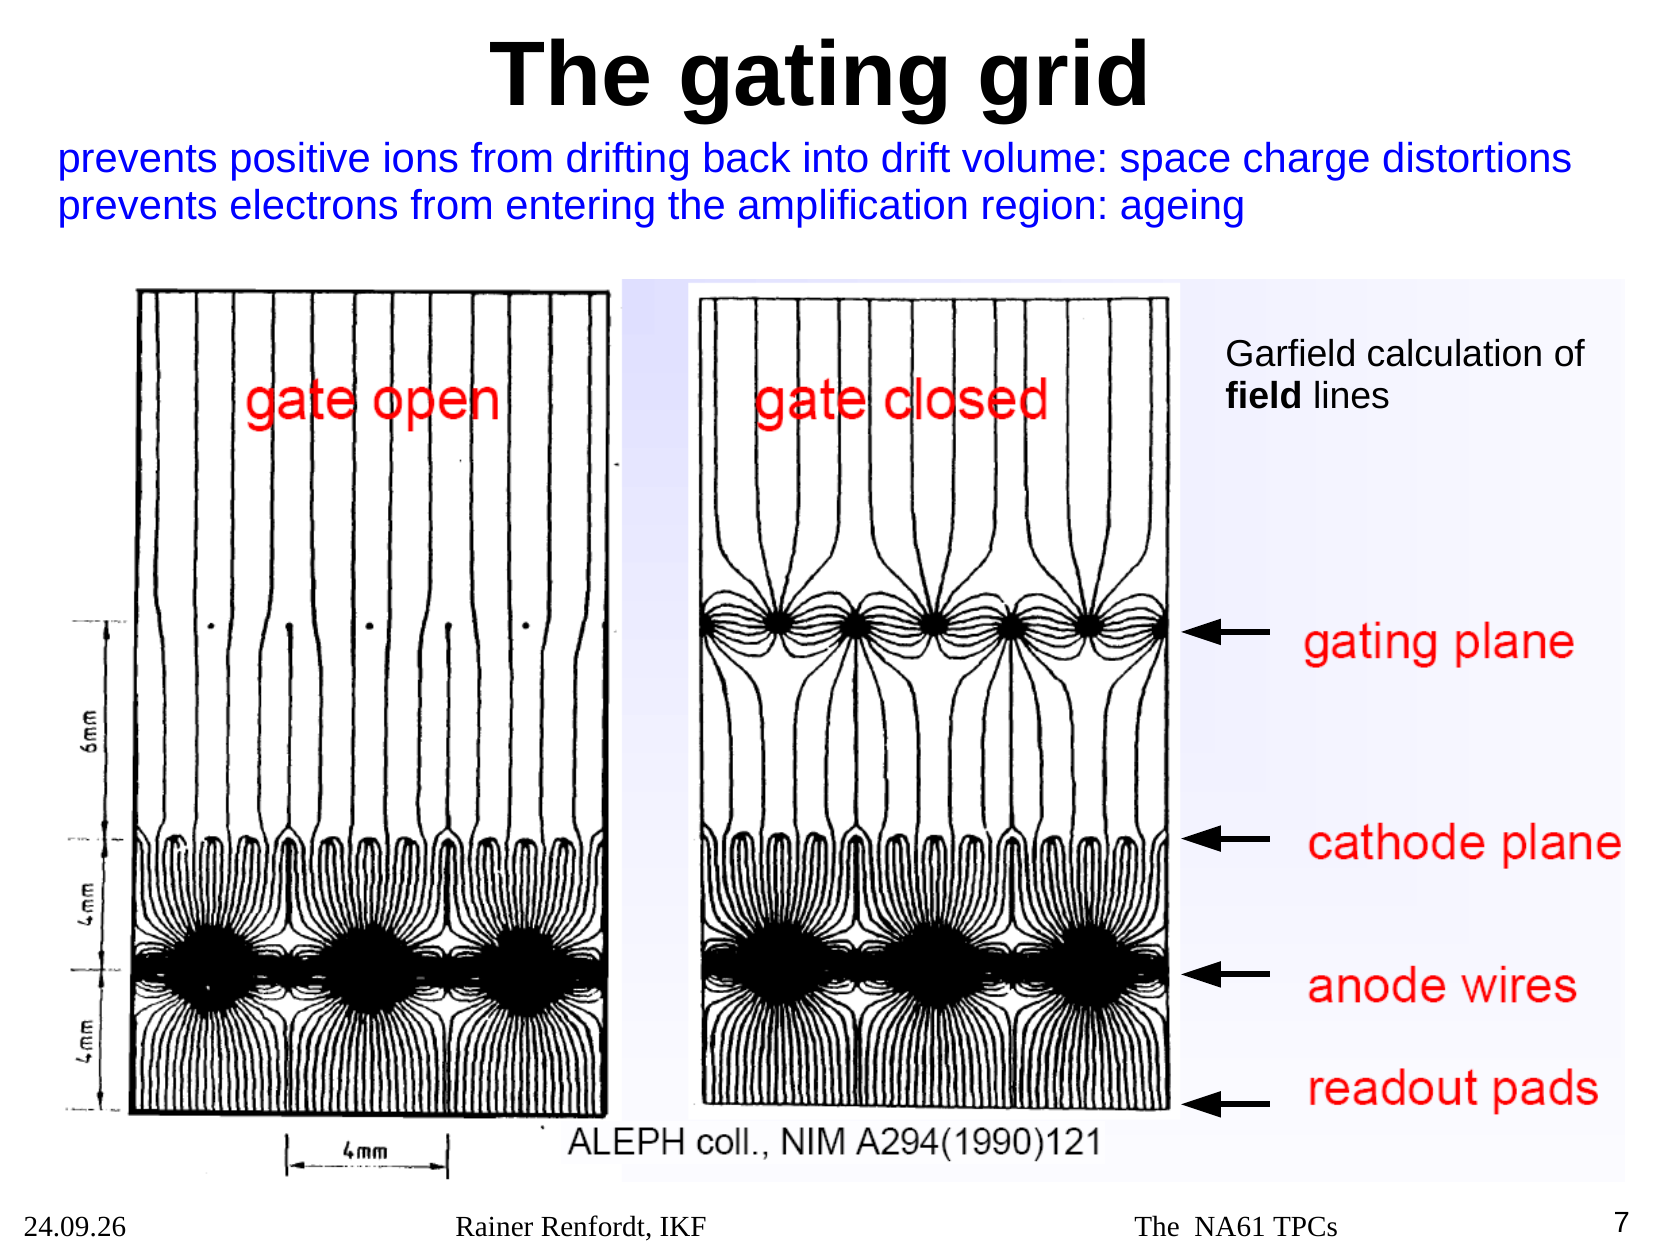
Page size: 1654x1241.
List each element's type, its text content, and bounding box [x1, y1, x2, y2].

text_box prevents positive ions from drifting back into drift volume: space charge distortions prevents electrons from entering the amplification region: ageing [31, 127, 1602, 237]
title The gating grid [76, 0, 1565, 127]
text_box Garfield calculation of field lines [1210, 324, 1601, 425]
picture [64, 279, 1625, 1182]
